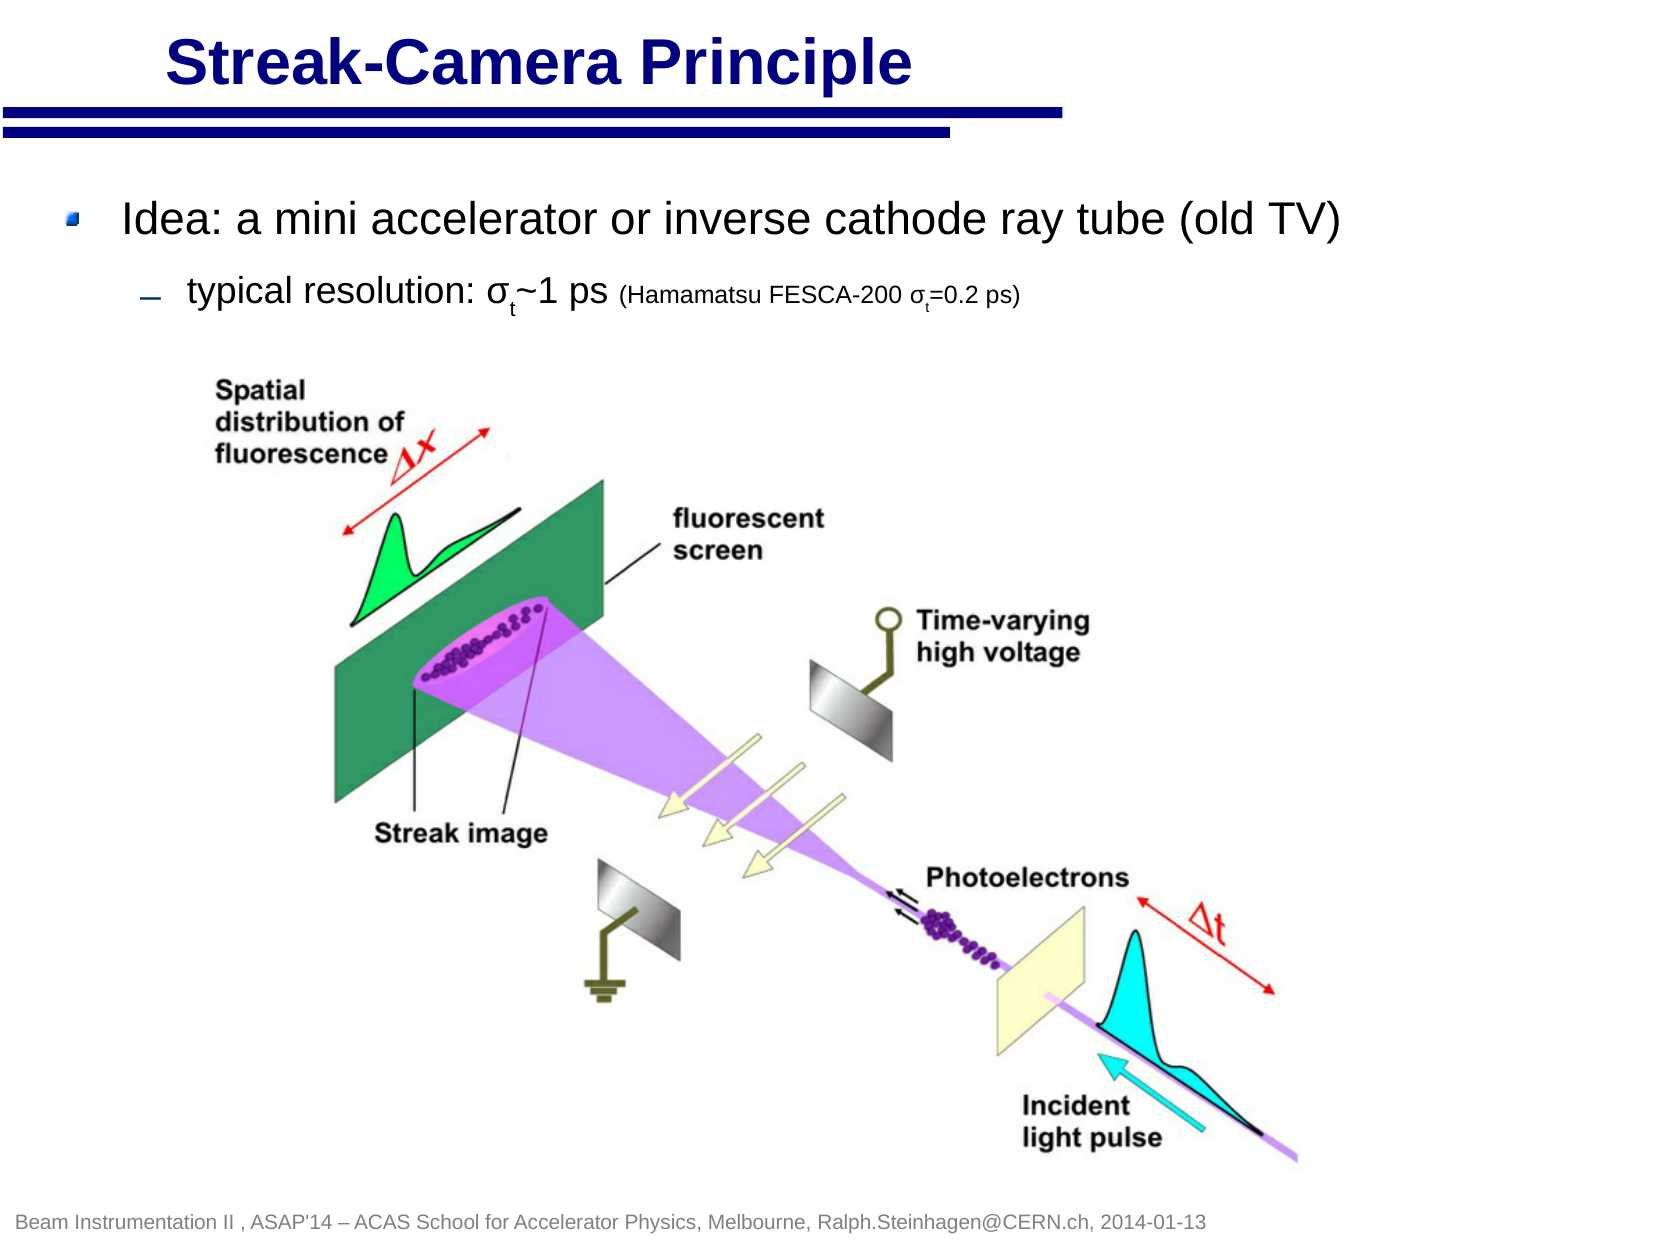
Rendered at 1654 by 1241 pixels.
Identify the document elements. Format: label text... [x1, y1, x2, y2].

picture [205, 352, 1315, 1181]
list Idea: a mini accelerator or inverse cathode ray tube (old TV) typical resolution: σt~1 ps (Hamamatsu FESCA-200 σt=0.2 ps) [65, 192, 1628, 1205]
title Streak-Camera Principle [165, 0, 1323, 124]
text_box [54, 65, 1488, 149]
